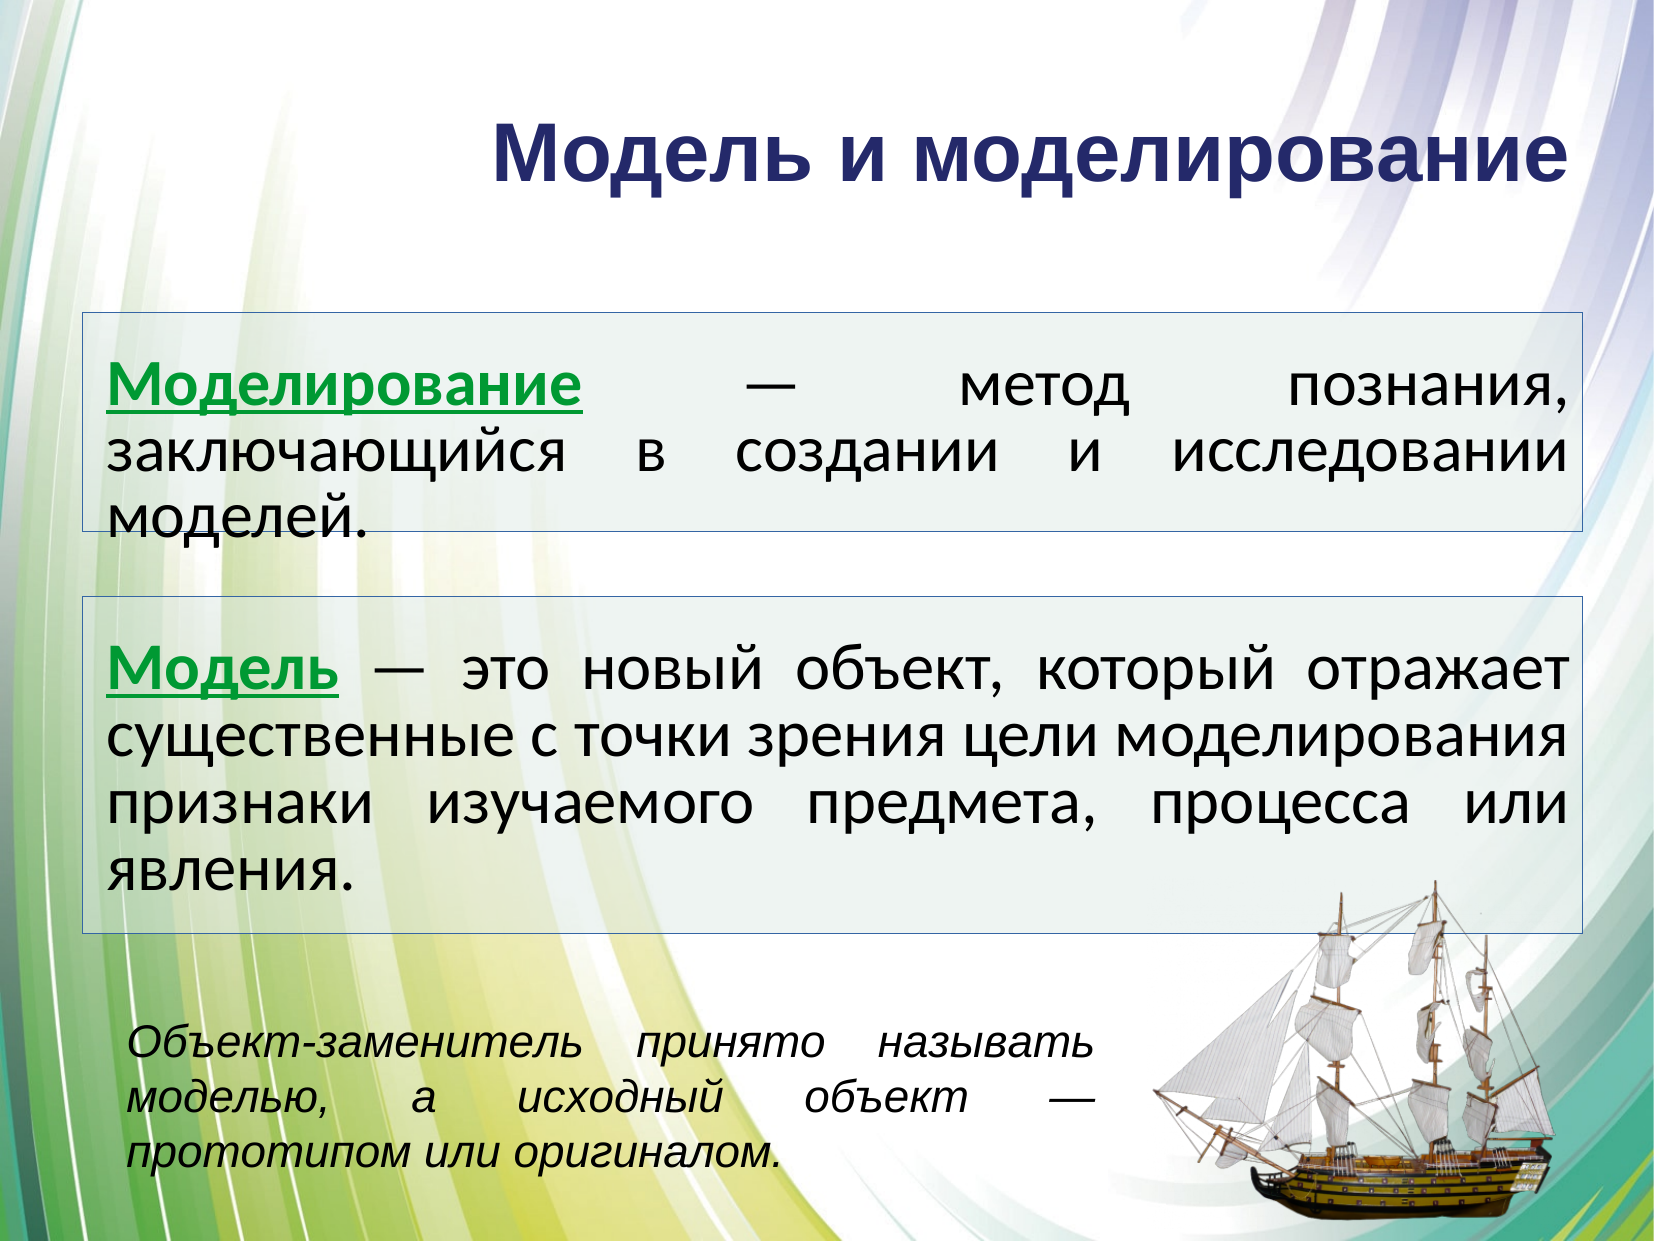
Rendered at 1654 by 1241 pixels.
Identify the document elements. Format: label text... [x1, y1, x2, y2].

text_box [82, 312, 1583, 532]
title Модель и моделирование [82, 57, 1571, 249]
list Моделирование — метод познания, заключающийся в создании и исследовании моделей. [106, 356, 1571, 556]
list Модель — это новый объект, который отражает существенные с точки зрения цели моделирования признаки изучаемого предмета, процесса или явления. [106, 639, 1571, 934]
text_box [82, 596, 1583, 934]
picture [0, 0, 1654, 1241]
text_box Объект-заменитель принято называть моделью, а исходный объект — прототипом или оригиналом. [111, 1003, 1111, 1184]
